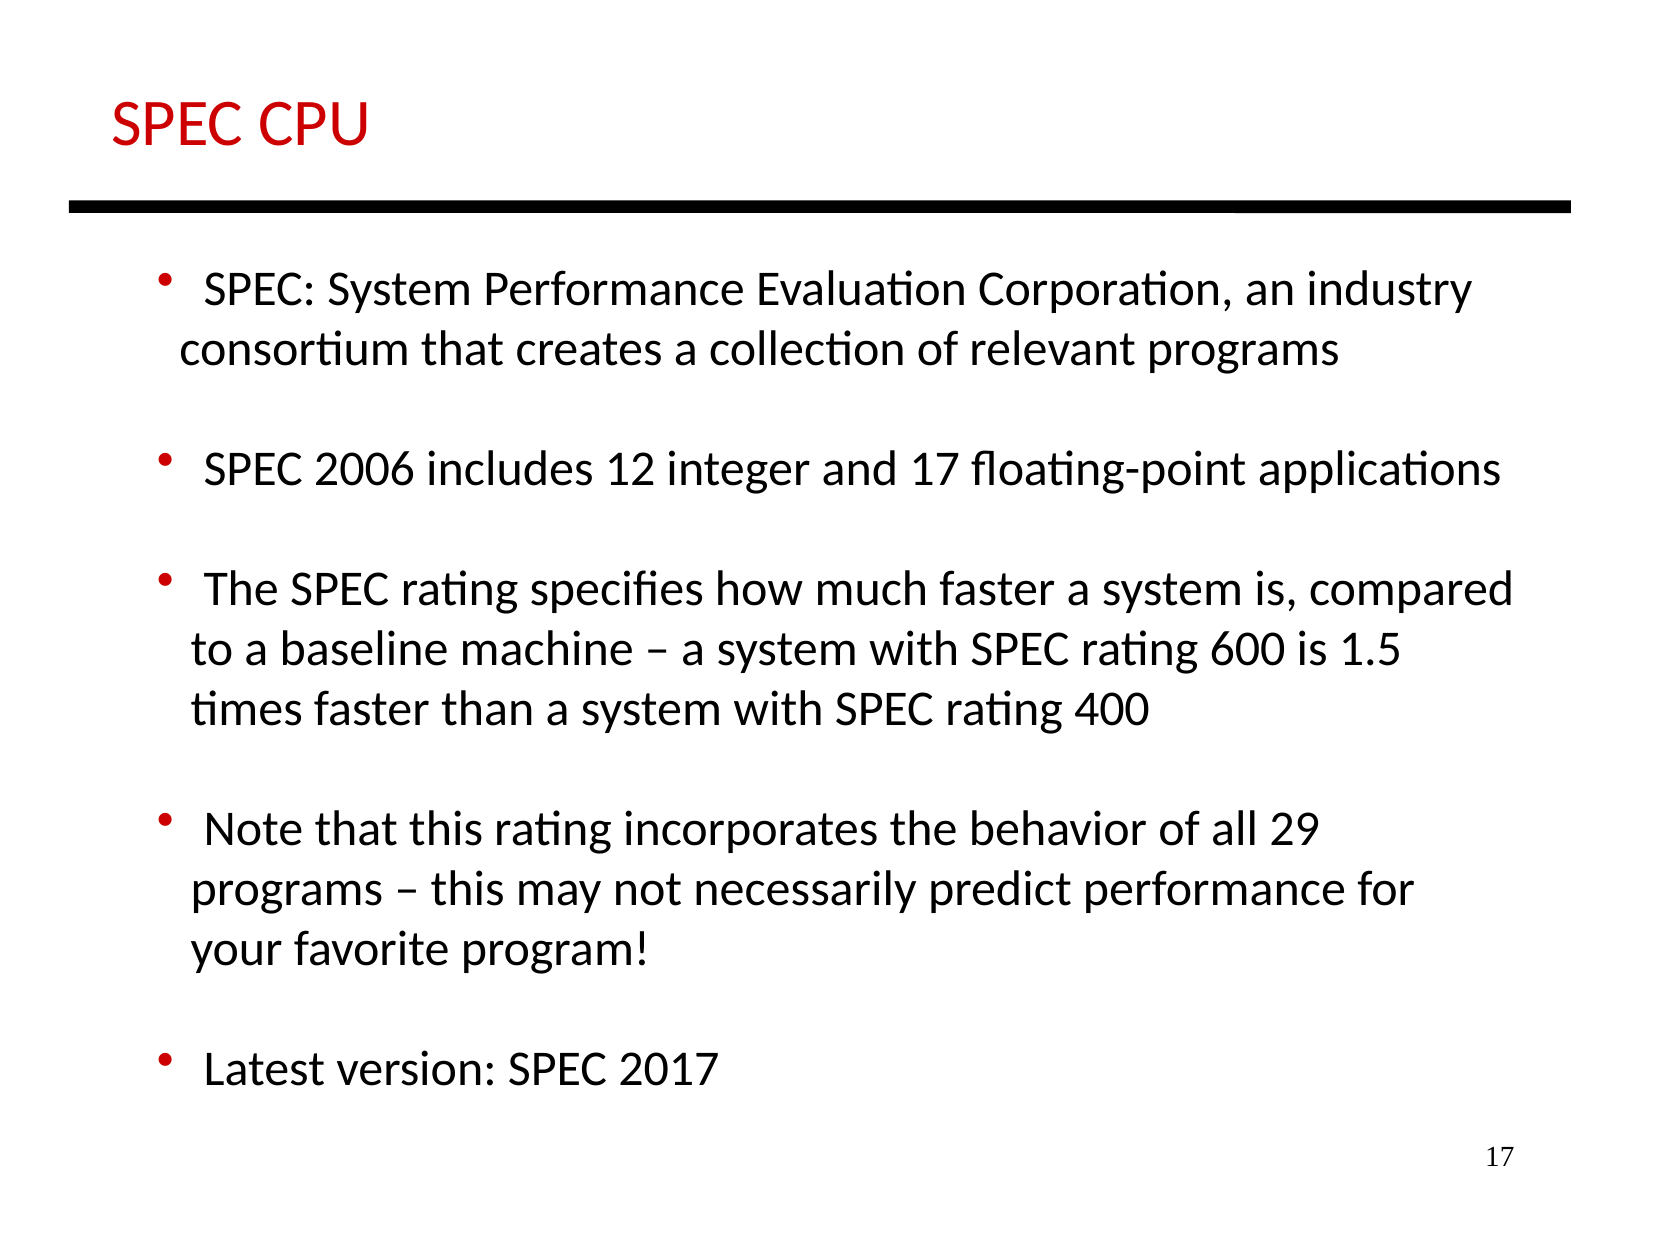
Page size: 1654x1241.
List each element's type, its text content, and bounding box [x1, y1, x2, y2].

text_box SPEC CPU [96, 71, 387, 167]
text_box SPEC: System Performance Evaluation Corporation, an industry consortium that creates a collection of relevant programs SPEC 2006 includes 12 integer and 17 floating-point applications The SPEC rating specifies how much faster a system is, compared to a baseline machine – a system with SPEC rating 600 is 1.5 times faster than a system with SPEC rating 400 Note that this rating incorporates the behavior of all 29 programs – this may not necessarily predict performance for your favorite program! Latest version: SPEC 2017 [142, 247, 1541, 1241]
